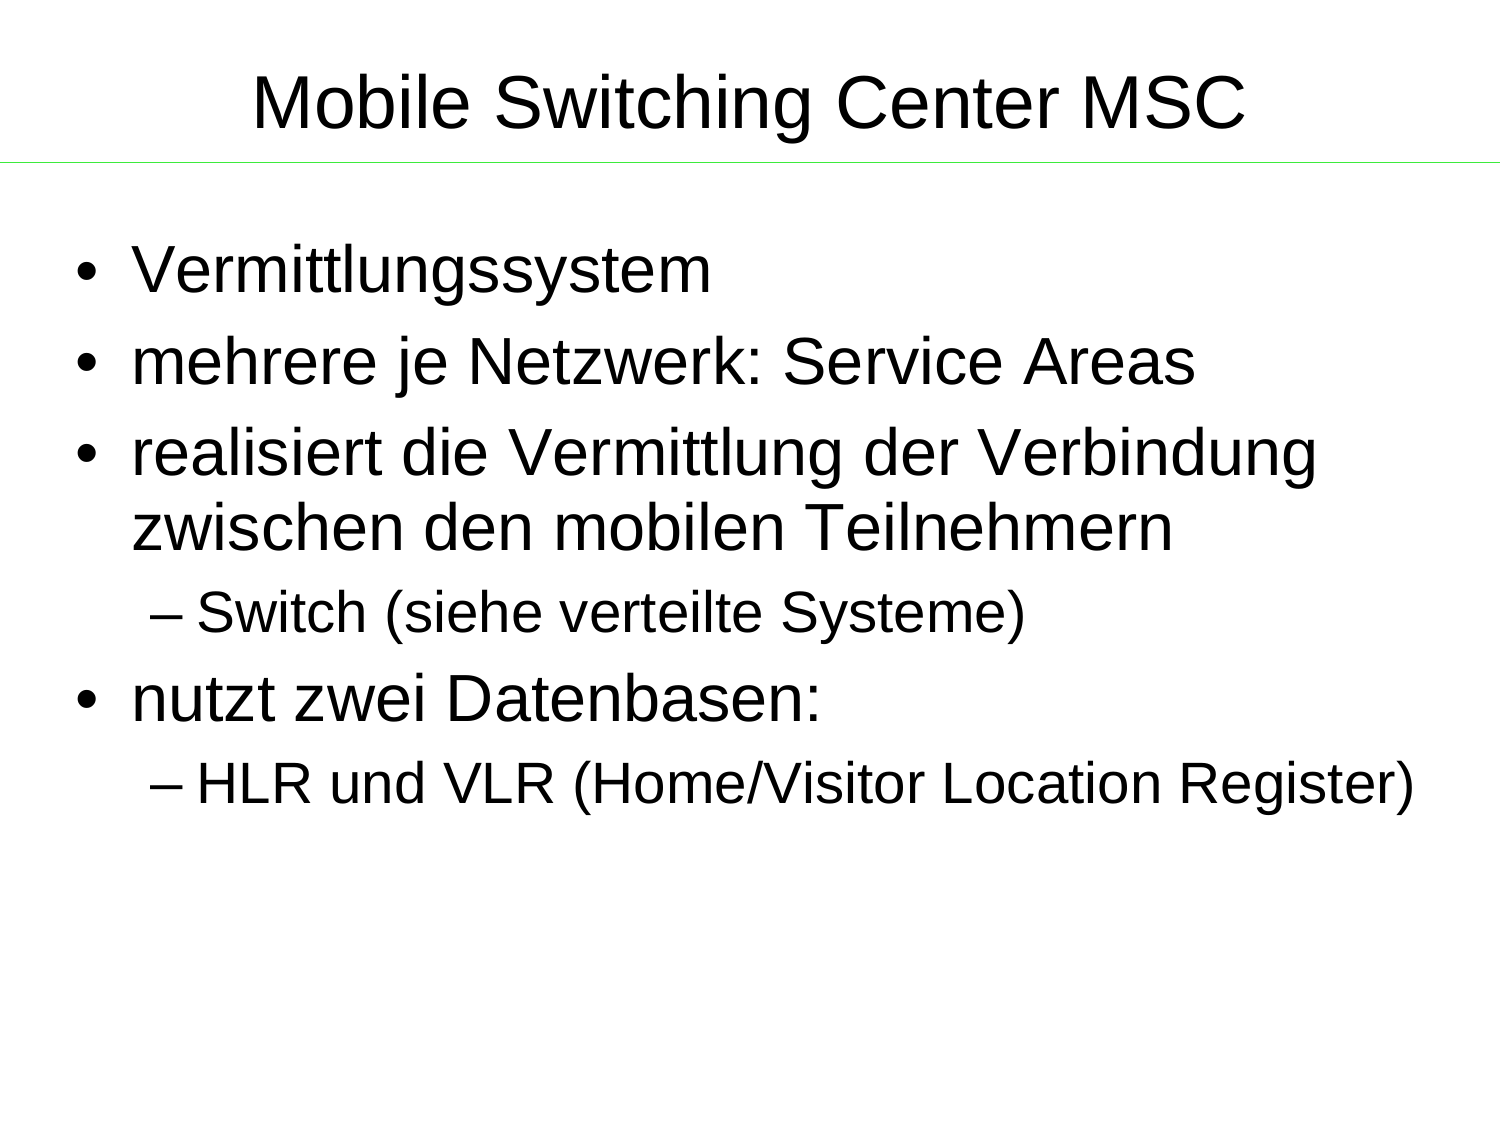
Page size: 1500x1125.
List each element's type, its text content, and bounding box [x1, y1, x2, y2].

title Mobile Switching Center MSC [75, 49, 1426, 156]
list Vermittlungssystem mehrere je Netzwerk: Service Areas realisiert die Vermittlung der Verbindung zwischen den mobilen Teilnehmern Switch (siehe verteilte Systeme) nutzt zwei Datenbasen: HLR und VLR (Home/Visitor Location Register) [75, 232, 1426, 1001]
